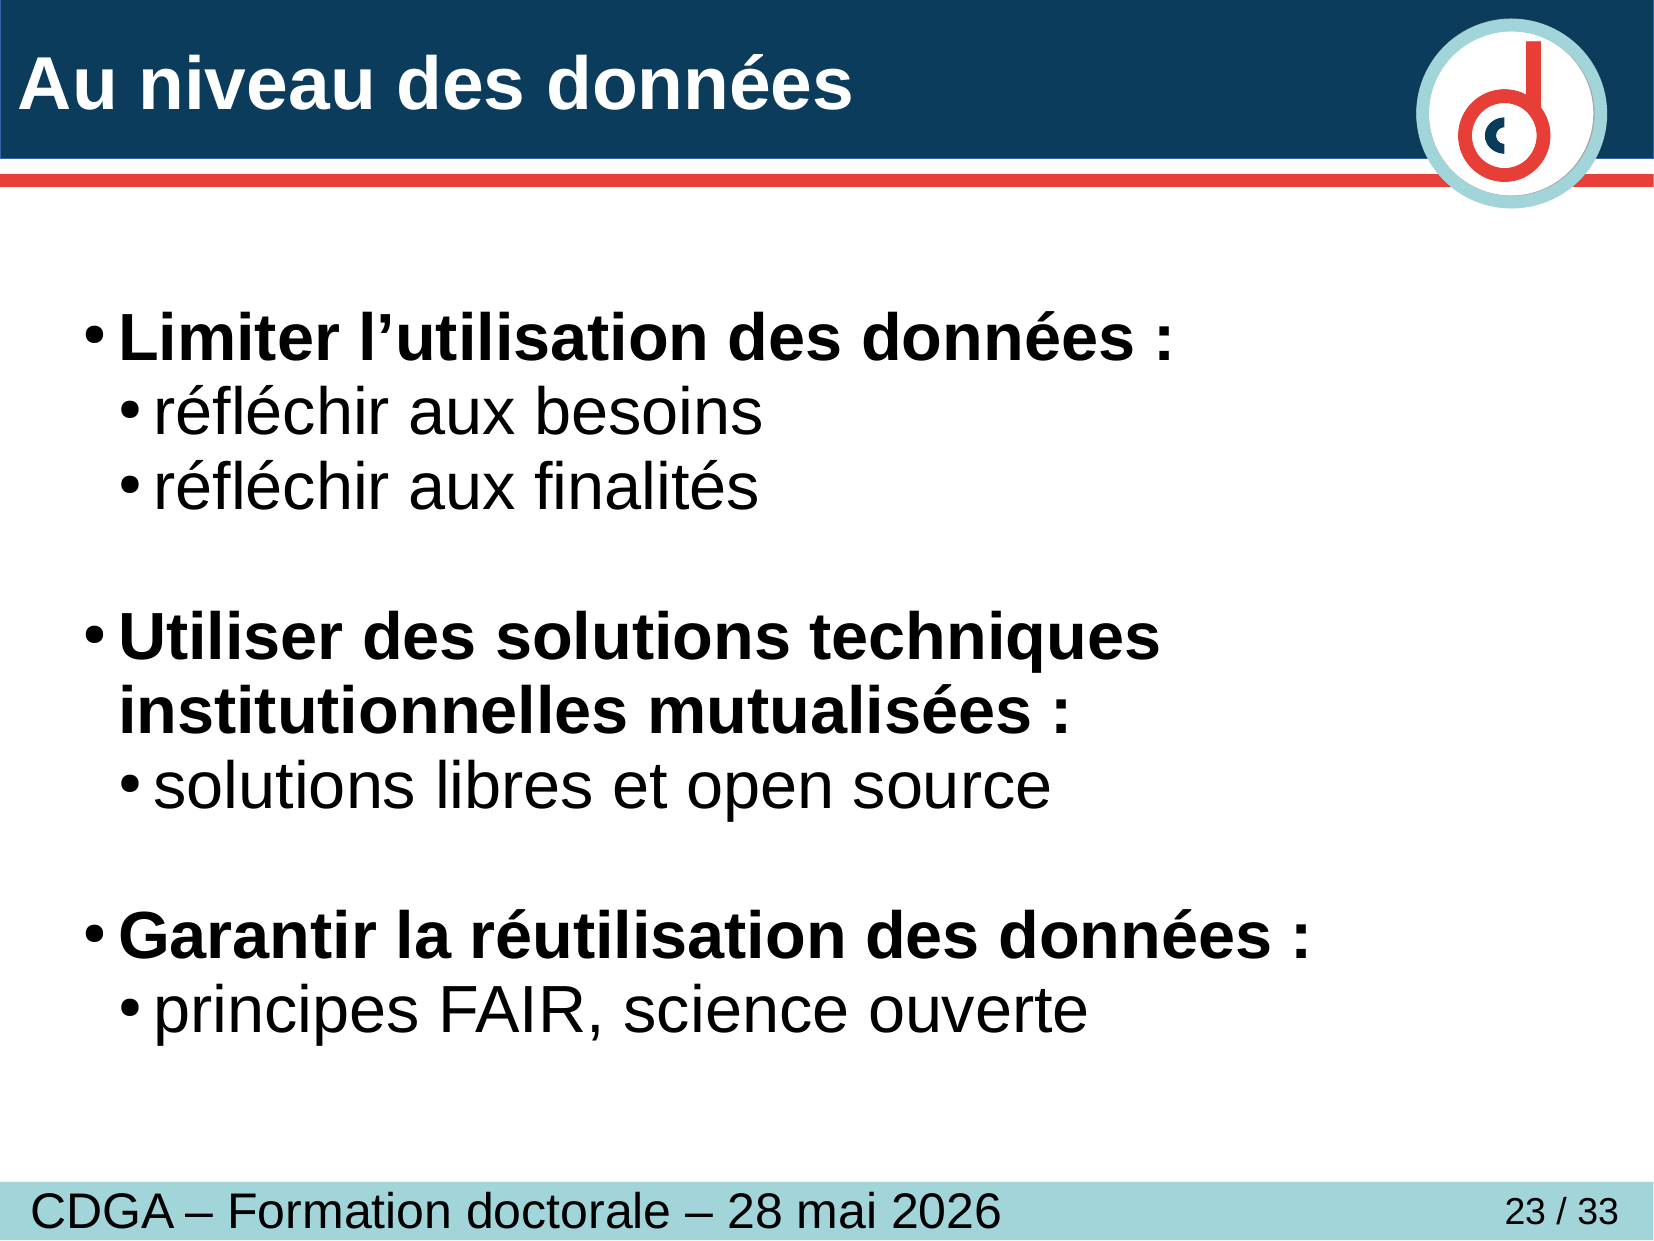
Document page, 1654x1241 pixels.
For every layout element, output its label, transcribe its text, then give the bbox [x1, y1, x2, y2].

subtitle Limiter l’utilisation des données : réfléchir aux besoins réfléchir aux finalités Utiliser des solutions techniques institutionnelles mutualisées : solutions libres et open source Garantir la réutilisation des données : principes FAIR, science ouverte [82, 187, 1571, 1160]
title Au niveau des données [17, 11, 1412, 159]
